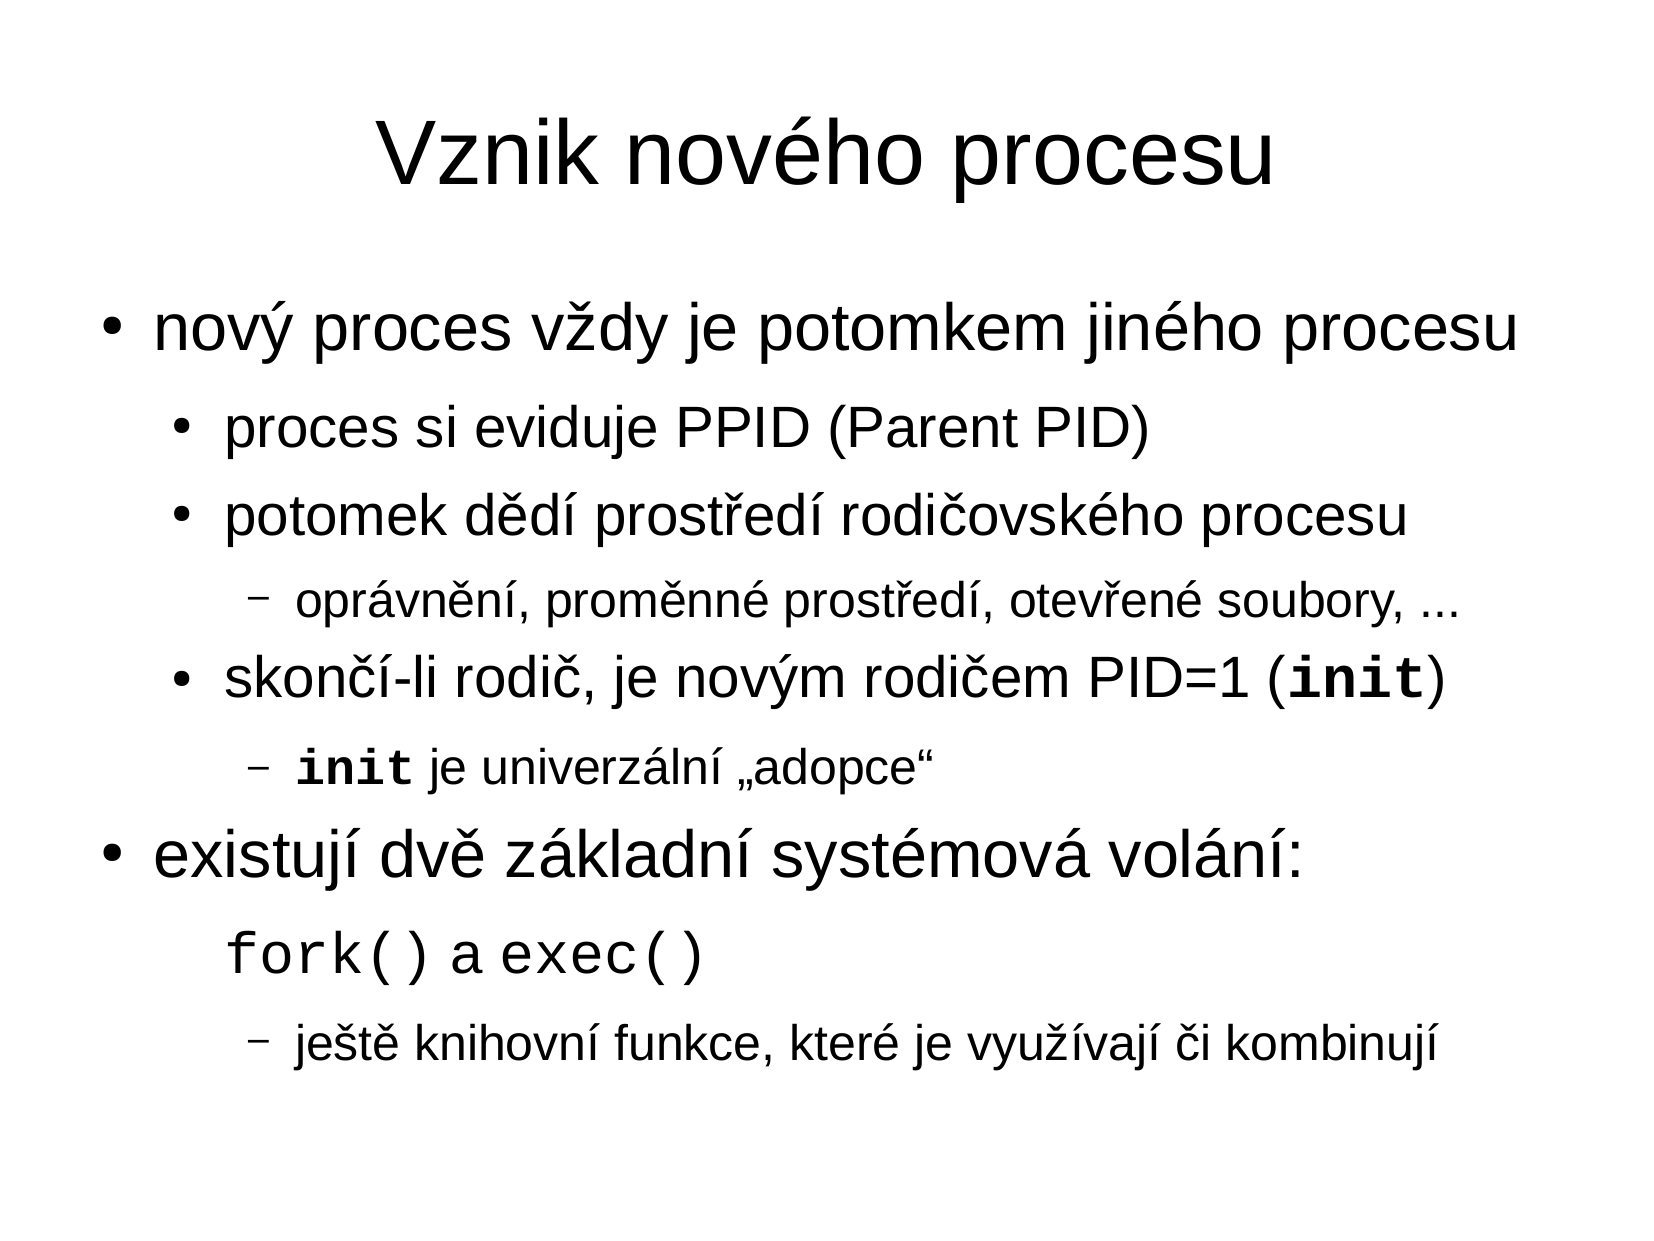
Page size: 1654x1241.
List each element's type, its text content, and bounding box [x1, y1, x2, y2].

title Vznik nového procesu [82, 56, 1571, 250]
list nový proces vždy je potomkem jiného procesu proces si eviduje PPID (Parent PID) potomek dědí prostředí rodičovského procesu oprávnění, proměnné prostředí, otevřené soubory, ... skončí-li rodič, je novým rodičem PID=1 (init) init je univerzální „adopce“ existují dvě základní systémová volání: fork() a exec() ještě knihovní funkce, které je využívají či kombinují [82, 290, 1571, 1094]
